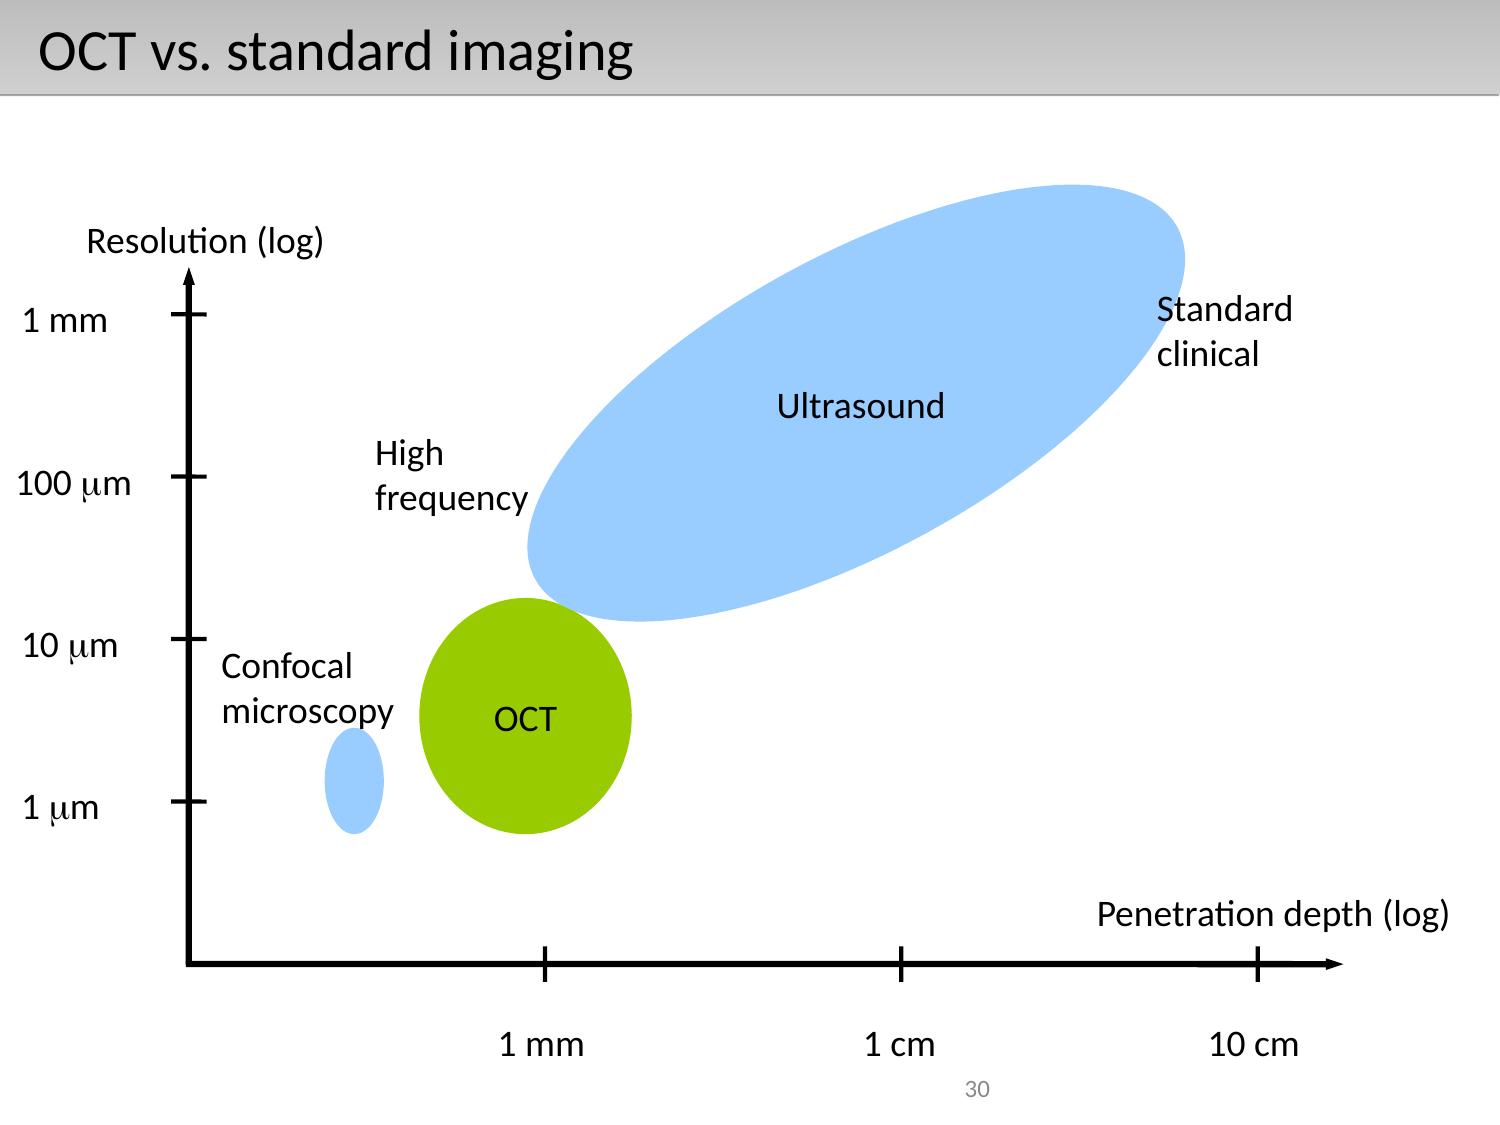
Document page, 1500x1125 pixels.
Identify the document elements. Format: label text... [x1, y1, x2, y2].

text_box 1 cm [824, 1011, 975, 1072]
text_box 1 mm [6, 288, 156, 348]
text_box High frequency [360, 420, 555, 527]
text_box OCT [421, 597, 632, 835]
text_box Confocal microscopy [206, 633, 427, 739]
text_box Standard clinical [1141, 276, 1325, 383]
text_box 100 mm [0, 450, 147, 510]
text_box 10 cm [1179, 1011, 1329, 1072]
text_box 1 mm [6, 775, 156, 835]
text_box 29 [949, 1050, 1263, 1125]
text_box [324, 739, 384, 835]
title OCT vs. standard imaging [23, 0, 1477, 94]
text_box [527, 184, 1186, 622]
text_box Ultrasound [761, 373, 974, 434]
text_box Resolution (log) [71, 208, 340, 268]
text_box Penetration depth (log) [1082, 882, 1466, 942]
text_box 10 mm [6, 613, 156, 673]
text_box 1 mm [466, 1011, 616, 1072]
